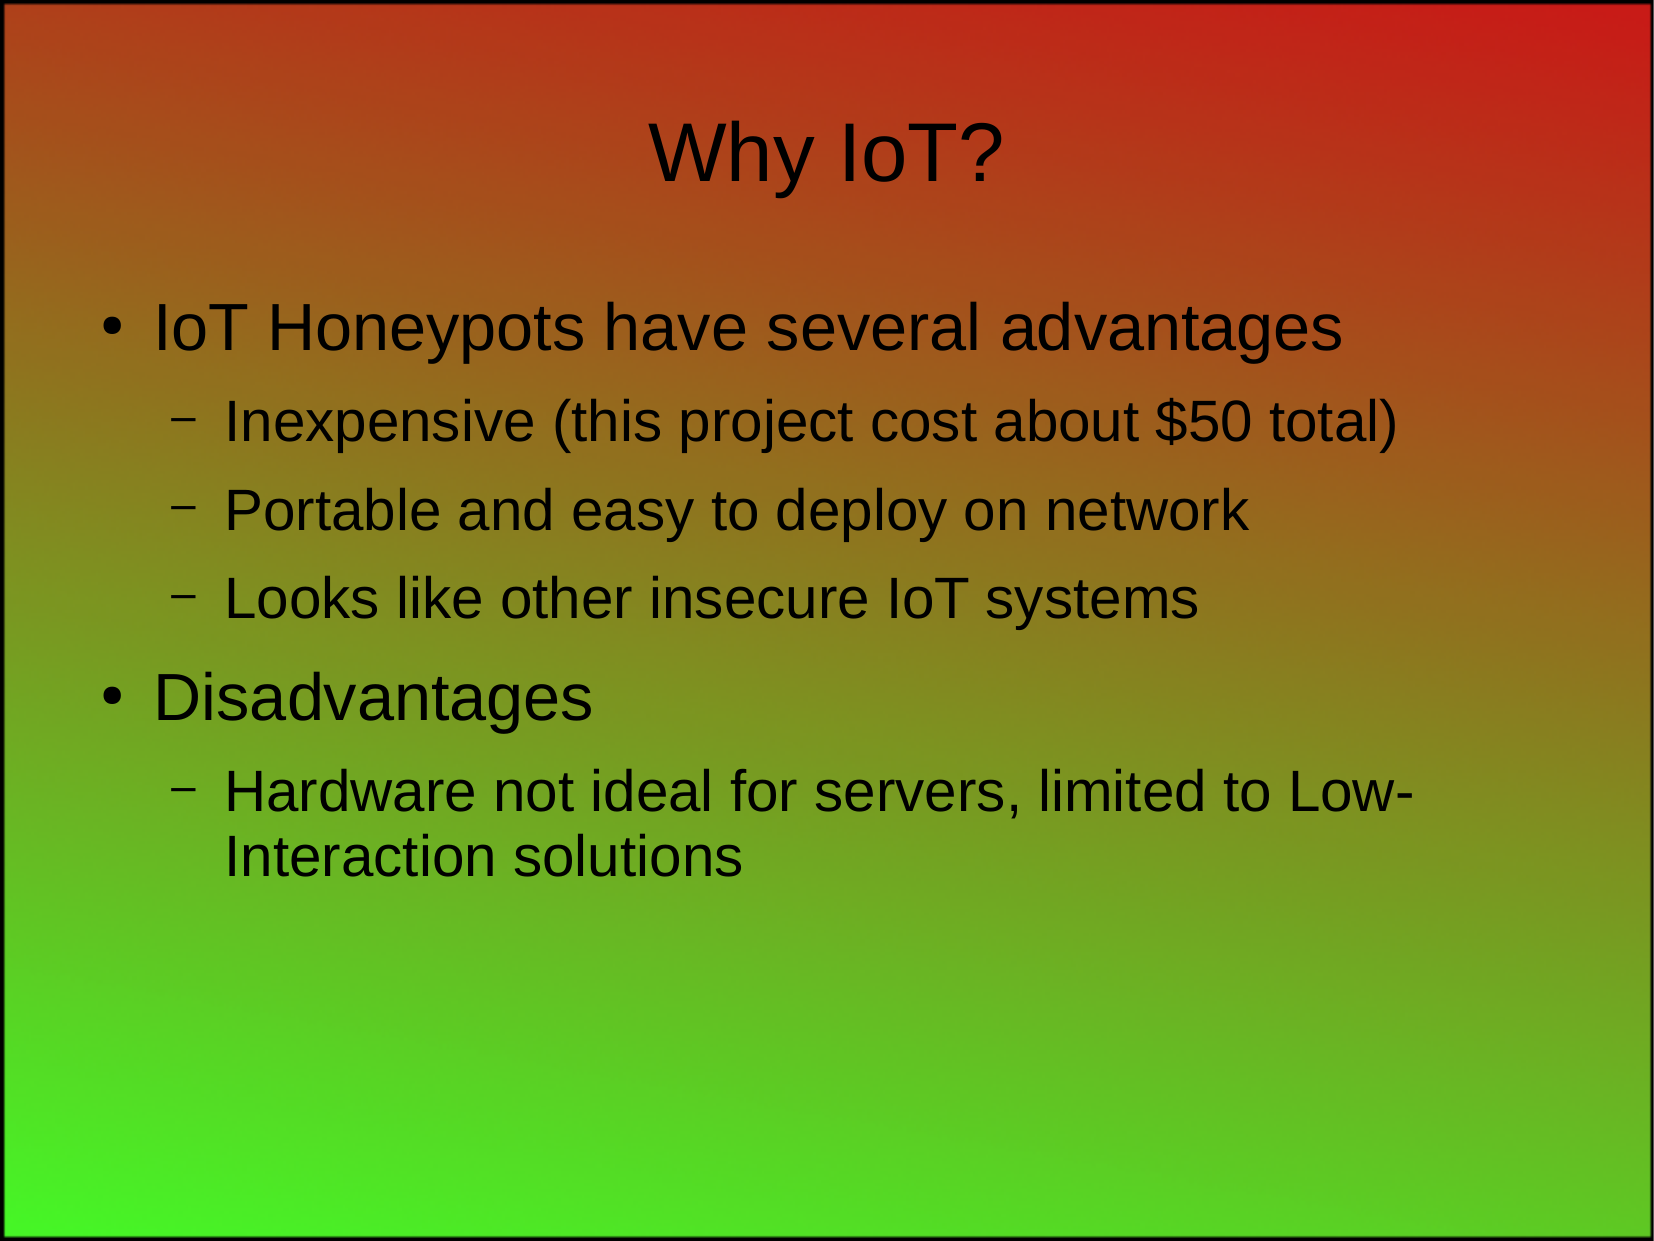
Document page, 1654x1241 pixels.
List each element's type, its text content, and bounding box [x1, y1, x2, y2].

list IoT Honeypots have several advantages Inexpensive (this project cost about $50 total) Portable and easy to deploy on network Looks like other insecure IoT systems Disadvantages Hardware not ideal for servers, limited to Low-Interaction solutions [82, 290, 1571, 1010]
title Why IoT? [82, 49, 1571, 257]
picture [0, 0, 1654, 1241]
